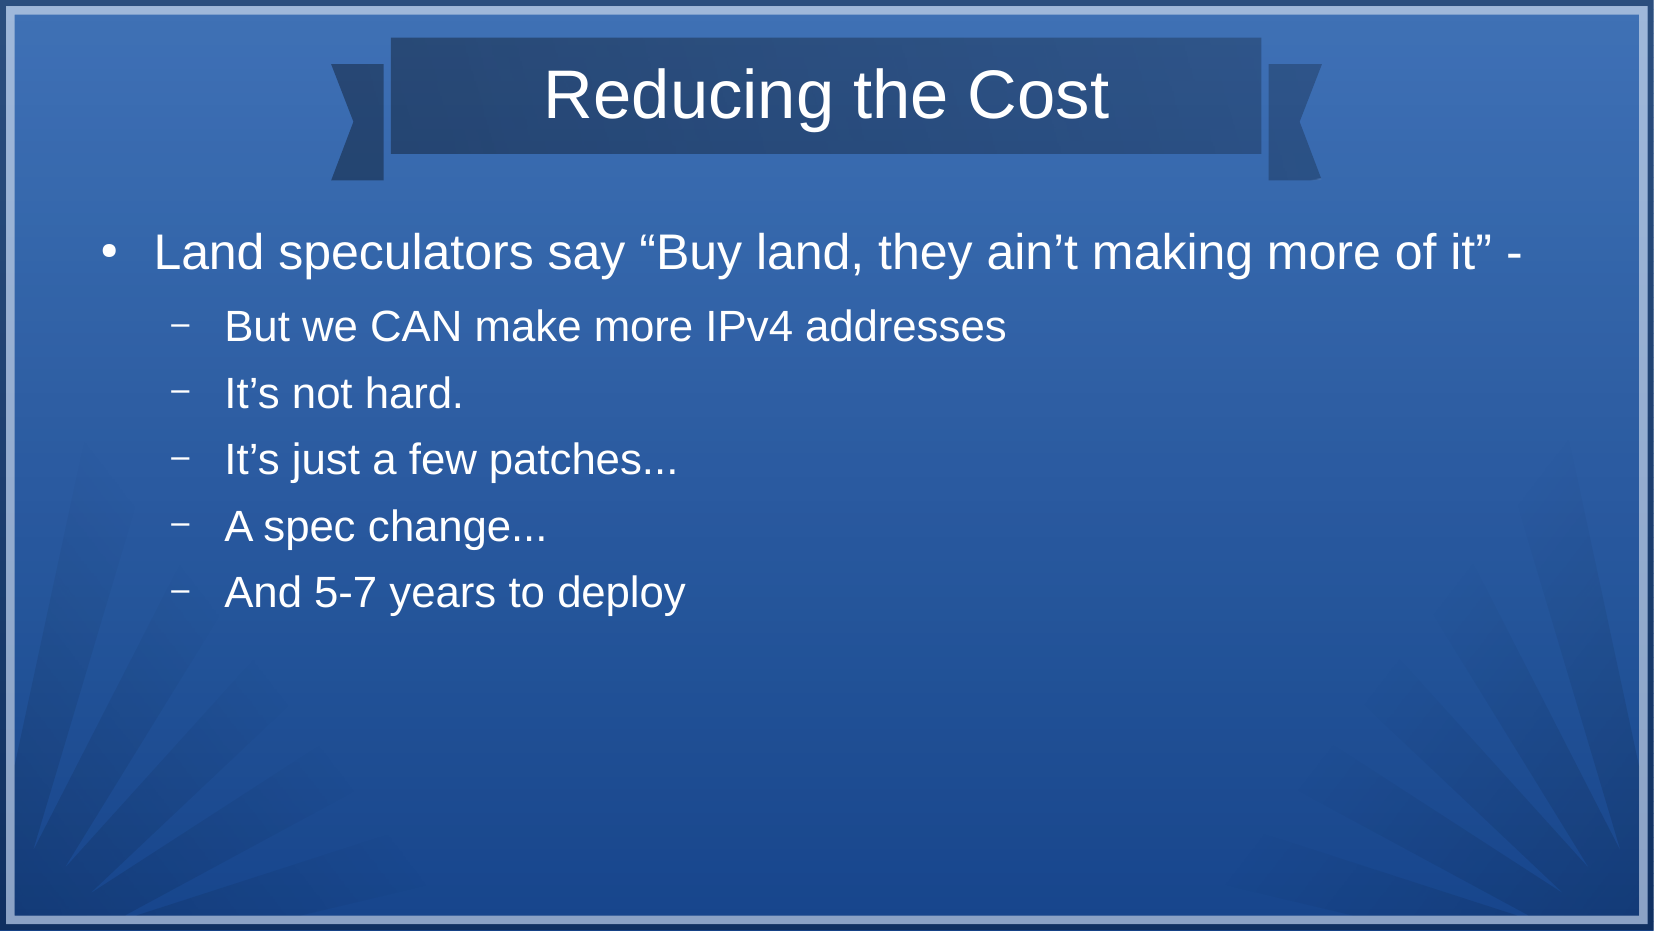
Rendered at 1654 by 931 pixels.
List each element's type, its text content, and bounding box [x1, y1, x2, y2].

title Reducing the Cost [389, 35, 1264, 154]
list Land speculators say “Buy land, they ain’t making more of it” - But we CAN make more IPv4 addresses It’s not hard. It’s just a few patches... A spec change... And 5-7 years to deploy [82, 224, 1571, 848]
